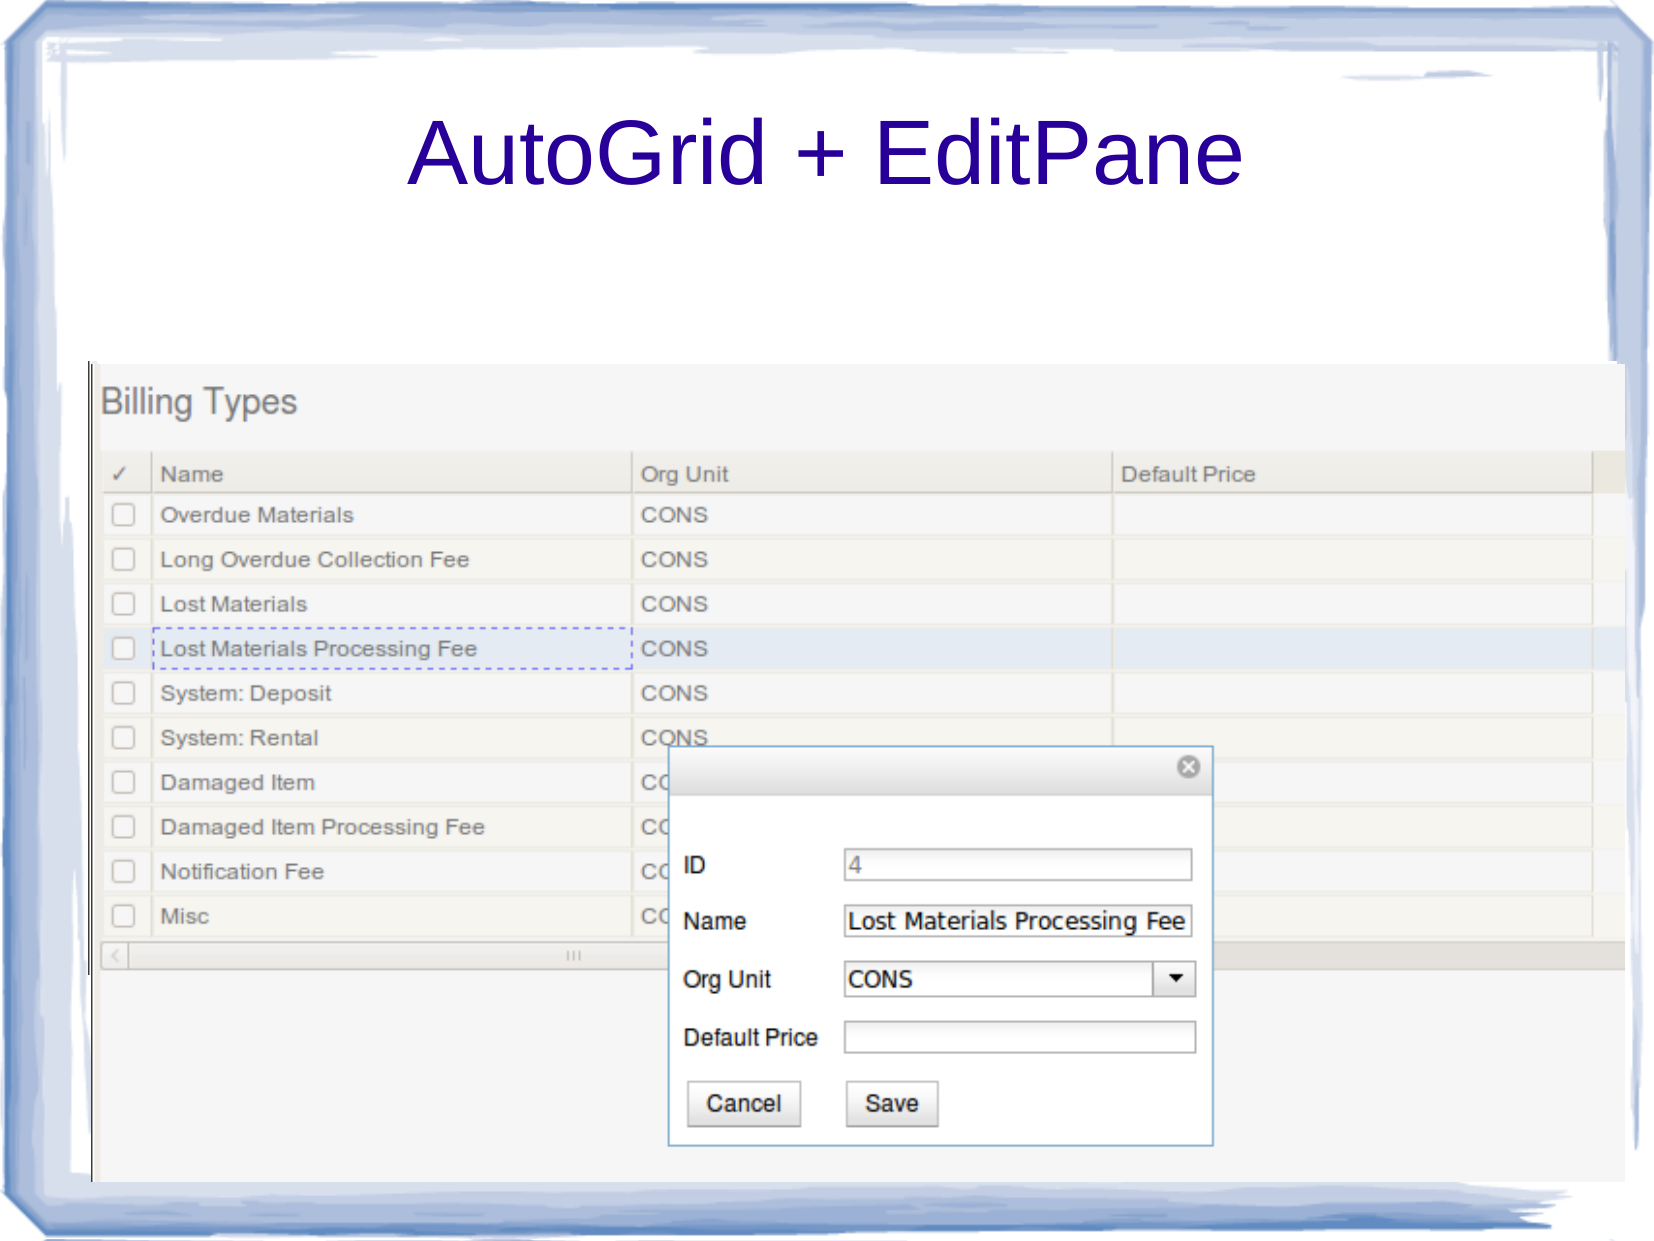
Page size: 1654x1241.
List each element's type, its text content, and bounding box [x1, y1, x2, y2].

picture [0, 0, 1654, 1241]
title AutoGrid + EditPane [82, 49, 1571, 257]
